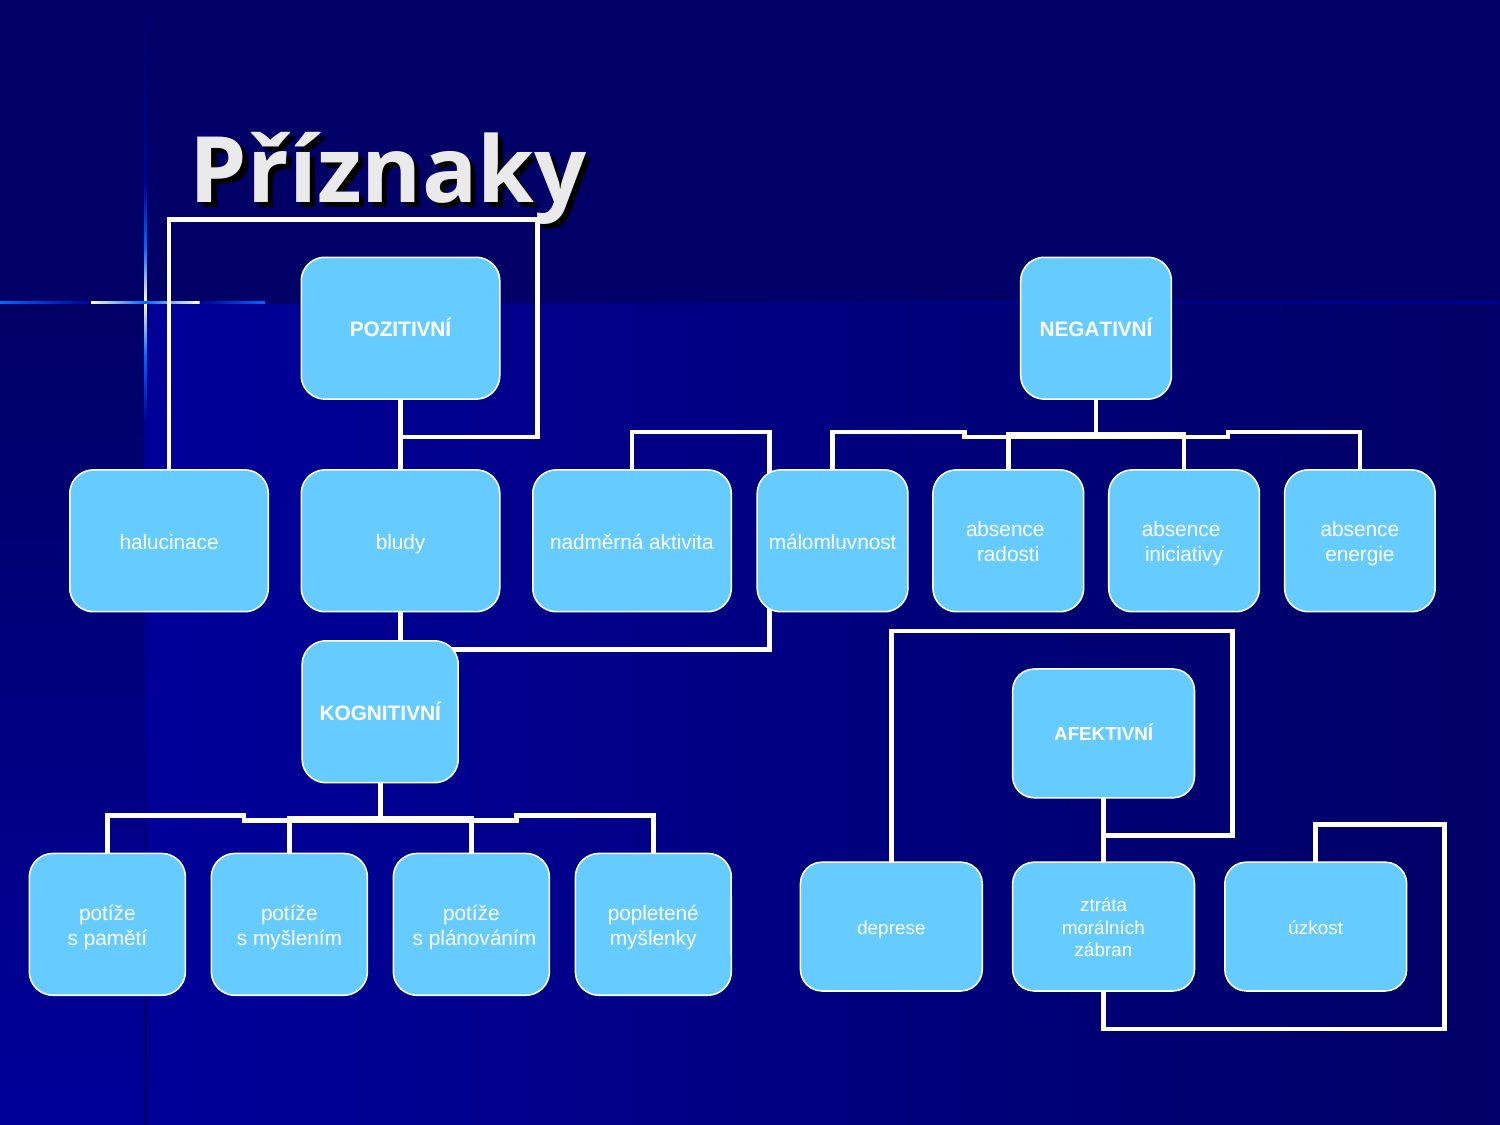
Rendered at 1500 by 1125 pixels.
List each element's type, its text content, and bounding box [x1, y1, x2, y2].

text_box potíže s pamětí [29, 853, 186, 996]
title Příznaky [174, 222, 535, 285]
text_box NEGATIVNÍ [1020, 257, 1172, 400]
title Příznaky [174, 49, 1413, 285]
text_box úzkost [1224, 862, 1407, 992]
text_box ztráta morálních zábran [1012, 862, 1195, 992]
text_box deprese [800, 862, 983, 992]
text_box AFEKTIVNÍ [1012, 668, 1195, 798]
text_box absence energie [1284, 469, 1436, 612]
text_box POZITIVNÍ [301, 257, 500, 400]
text_box halucinace [69, 469, 269, 612]
text_box popletené myšlenky [575, 853, 732, 996]
text_box potíže s plánováním [393, 853, 550, 996]
text_box absence radosti [932, 469, 1084, 612]
text_box potíže s myšlením [211, 853, 368, 996]
text_box nadměrná aktivita [532, 469, 732, 612]
text_box absence iniciativy [1108, 469, 1260, 612]
text_box KOGNITIVNÍ [302, 640, 459, 783]
text_box bludy [301, 469, 500, 612]
text_box málomluvnost [757, 469, 908, 612]
